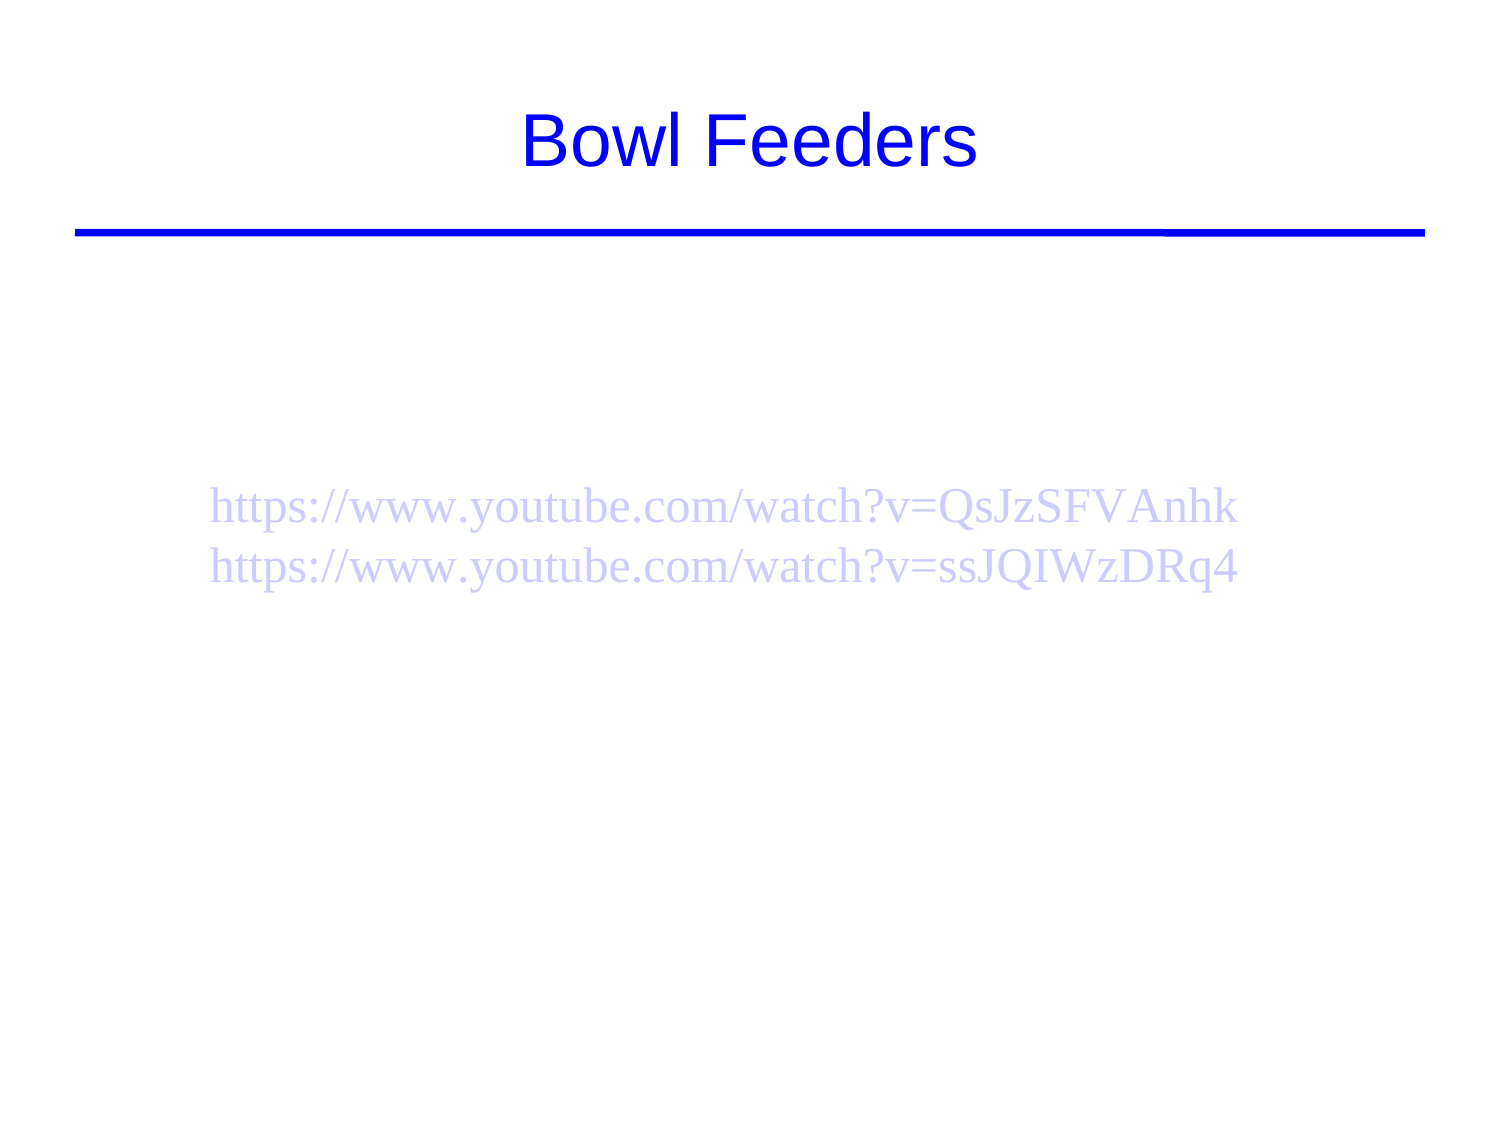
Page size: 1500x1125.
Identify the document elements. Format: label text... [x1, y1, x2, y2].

title Bowl Feeders [75, 44, 1426, 233]
text_box https://www.youtube.com/watch?v=QsJzSFVAnhk https://www.youtube.com/watch?v=ssJQIWzDRq4 [195, 464, 1306, 631]
